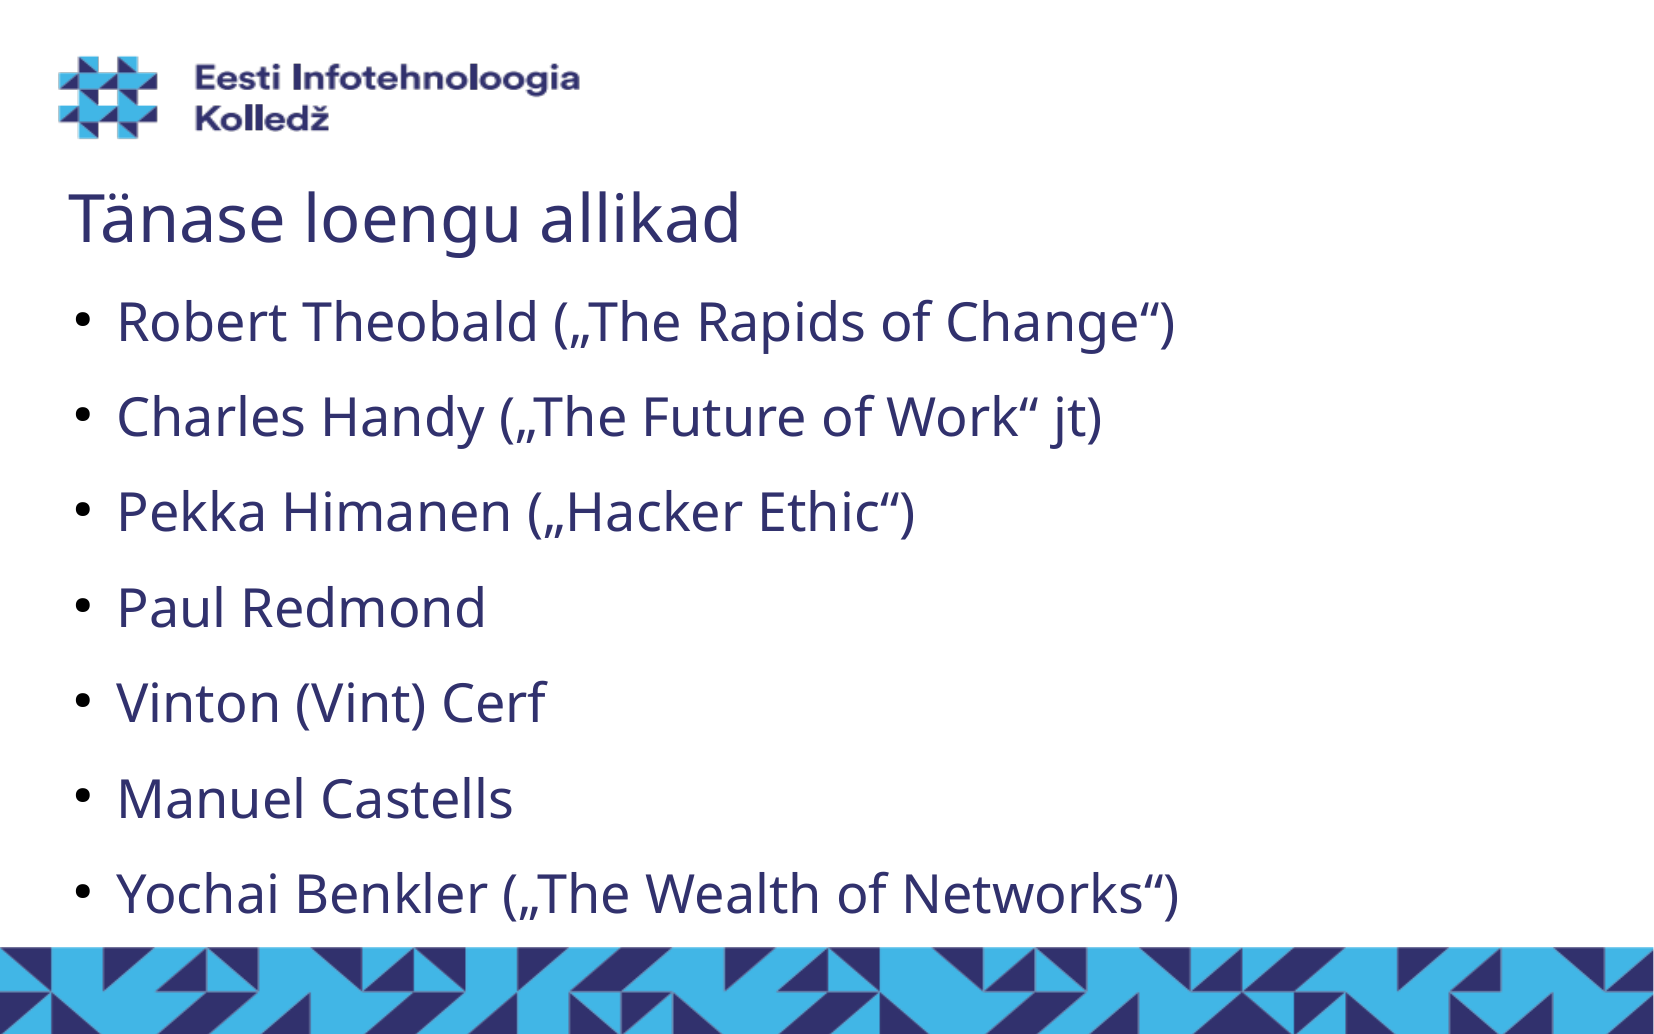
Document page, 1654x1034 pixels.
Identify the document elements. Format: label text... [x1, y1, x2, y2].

title Tänase loengu allikad [68, 147, 1536, 283]
list Robert Theobald („The Rapids of Change“) Charles Handy („The Future of Work“ jt) Pekka Himanen („Hacker Ethic“) Paul Redmond Vinton (Vint) Cerf Manuel Castells Yochai Benkler („The Wealth of Networks“) [59, 283, 1595, 936]
